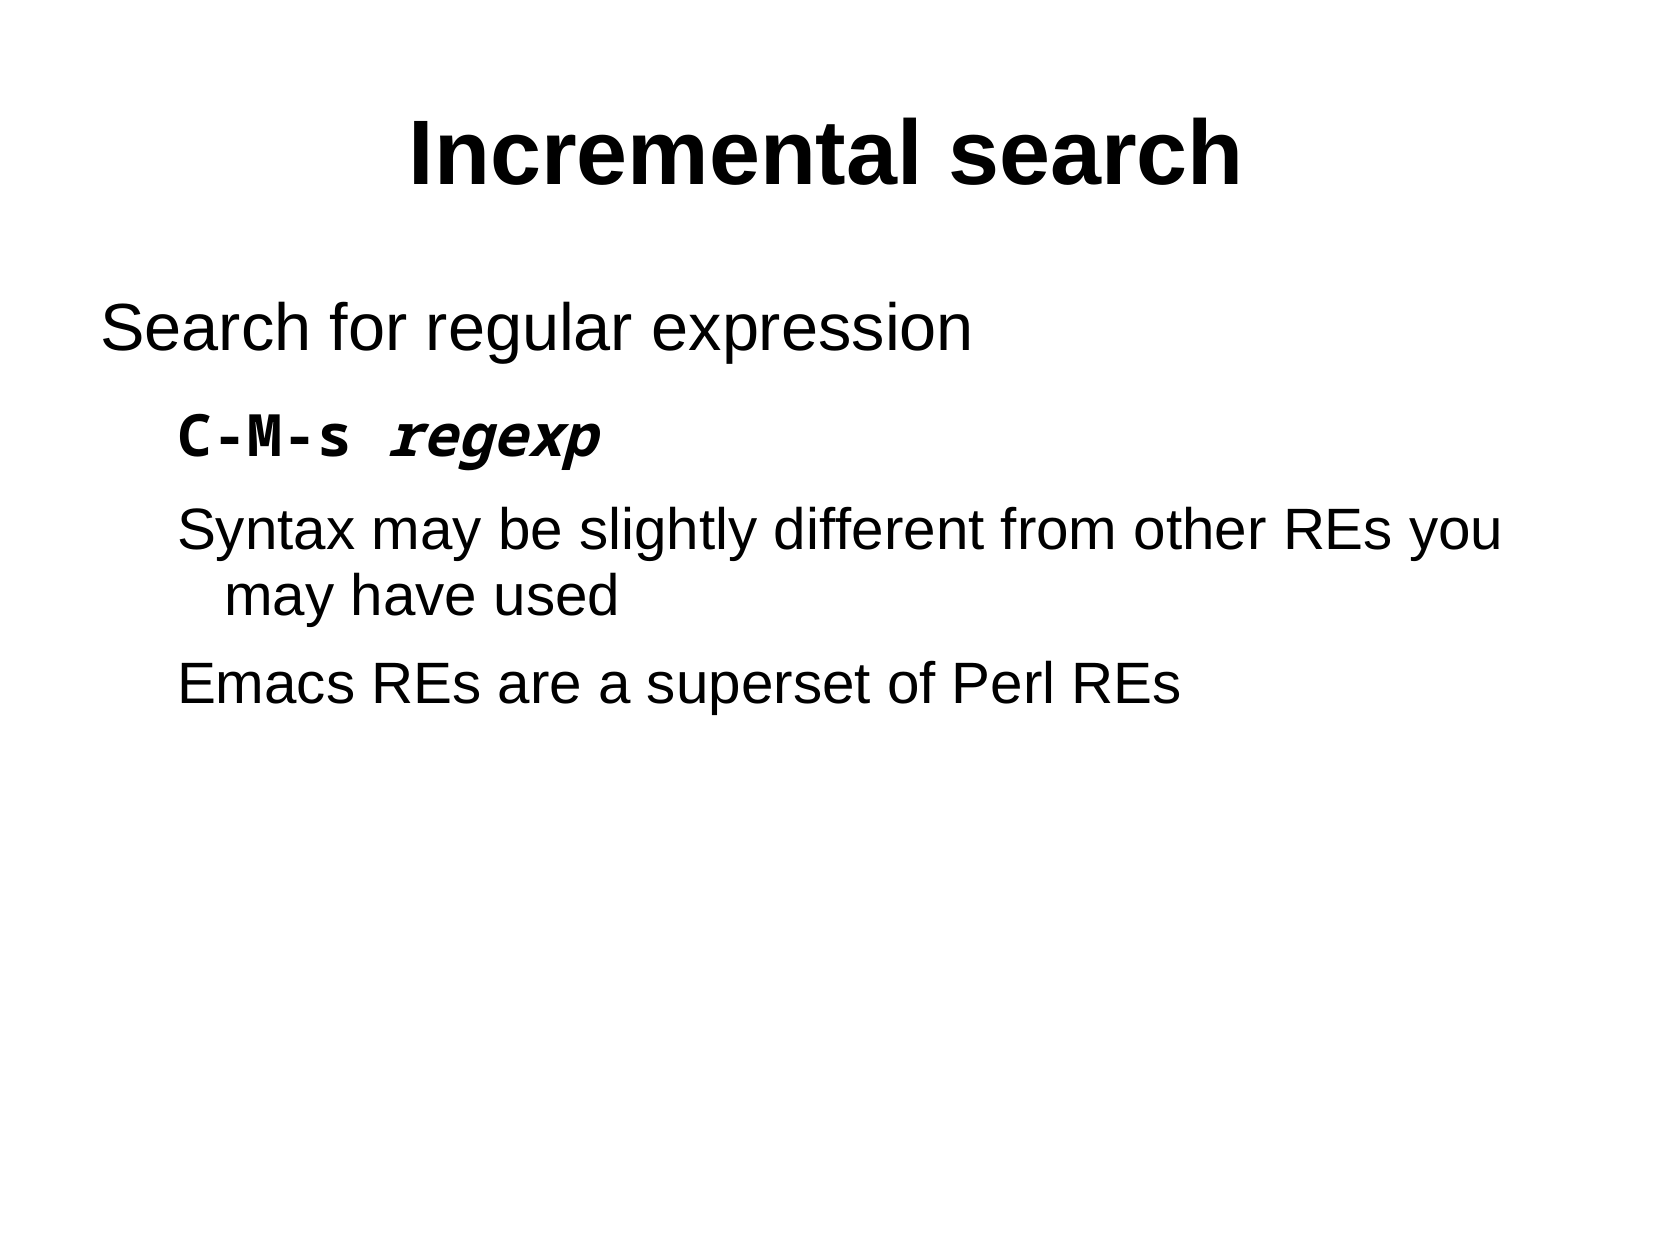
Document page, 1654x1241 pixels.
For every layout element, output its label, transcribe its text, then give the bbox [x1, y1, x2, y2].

list Search for regular expression C-M-s regexp Syntax may be slightly different from other REs you may have used Emacs REs are a superset of Perl REs [82, 290, 1571, 1094]
title Incremental search [82, 56, 1571, 250]
